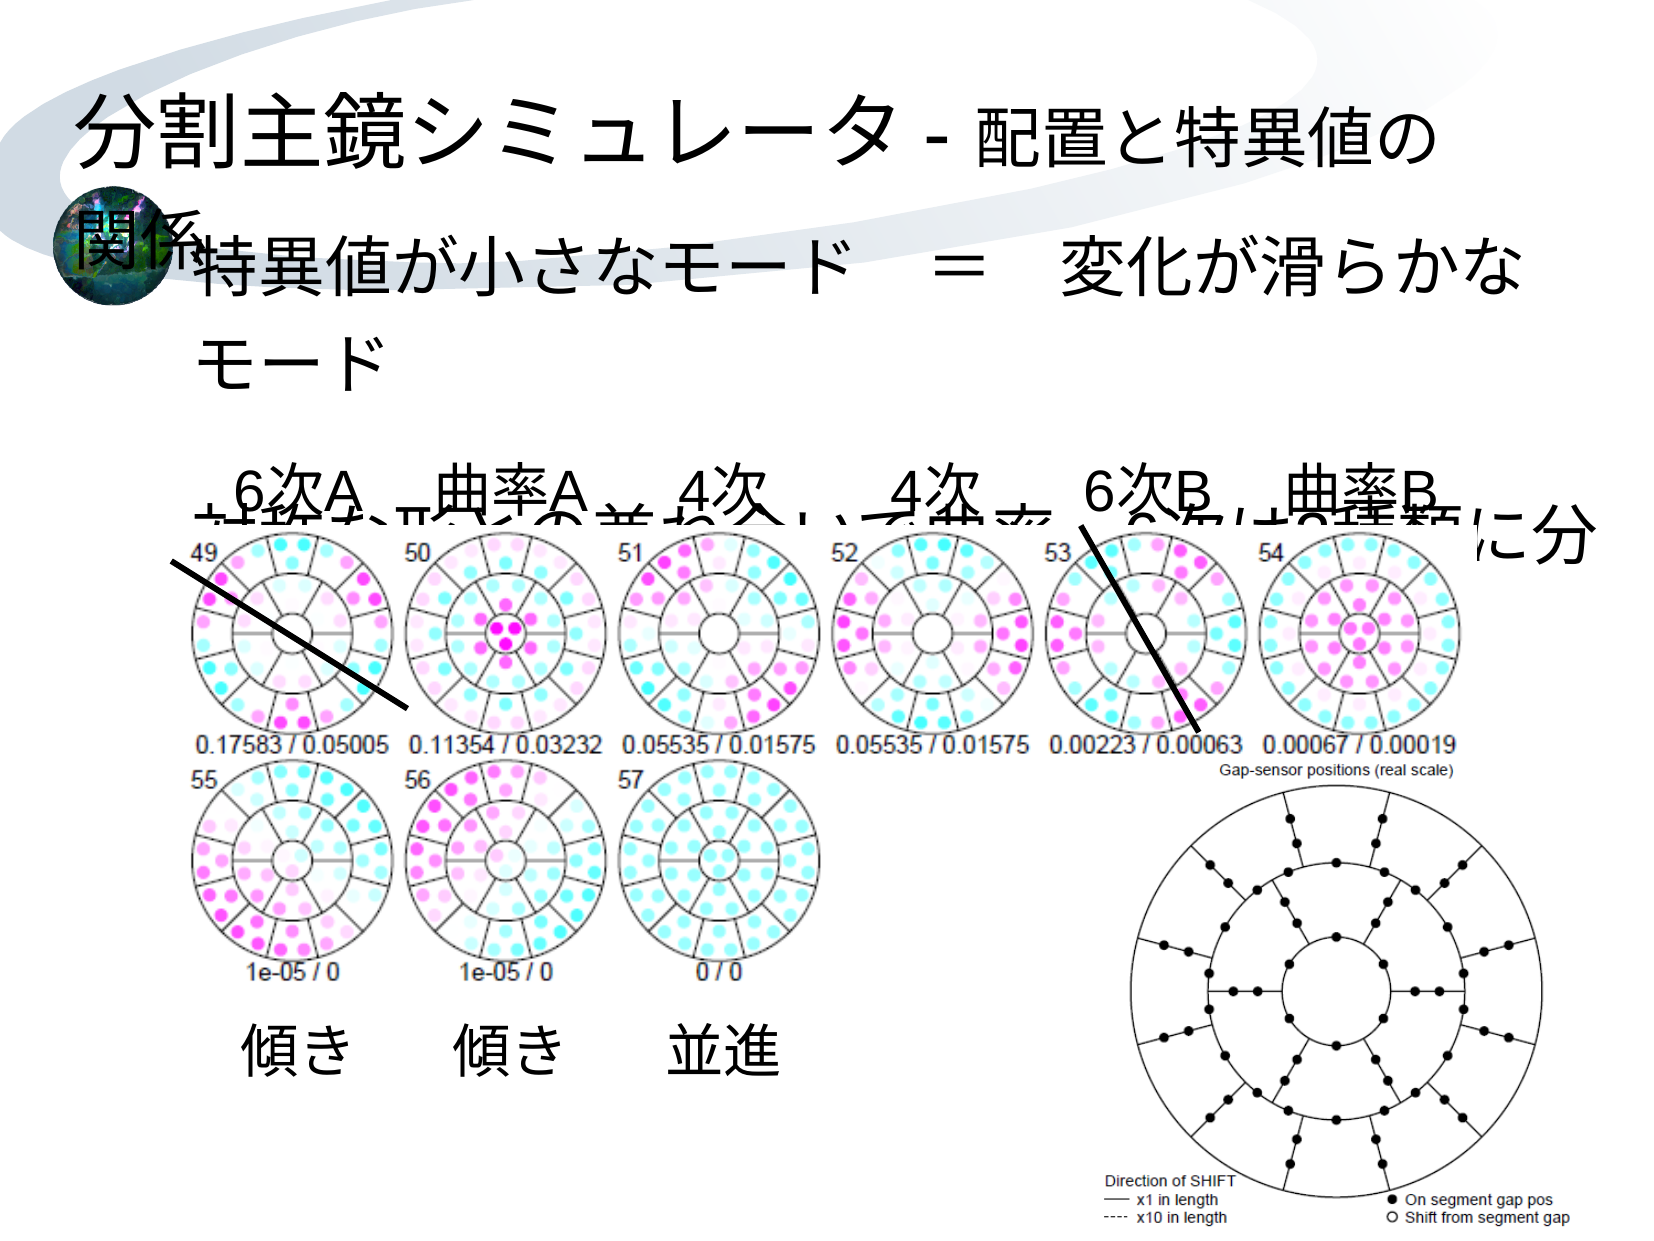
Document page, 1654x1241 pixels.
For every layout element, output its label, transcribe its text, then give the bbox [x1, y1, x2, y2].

text_box 4次 [832, 437, 1040, 517]
text_box 傾き [407, 998, 615, 1072]
text_box 並進 [620, 998, 827, 1072]
text_box 6次A [194, 437, 402, 517]
text_box 4次 [620, 437, 827, 517]
text_box 特異値が小さなモード ＝ 変化が滑らかなモード 対称な形との兼ね合いで曲率・6次は2種類に分裂 [177, 206, 1654, 430]
text_box 曲率B [1257, 437, 1465, 517]
text_box 曲率A [407, 437, 615, 517]
text_box 傾き [194, 998, 402, 1072]
text_box 6次B [1045, 437, 1252, 517]
text_box 分割主鏡シミュレータ - 配置と特異値の関係 [59, 59, 1506, 167]
picture [177, 525, 1582, 1235]
picture [43, 175, 182, 314]
